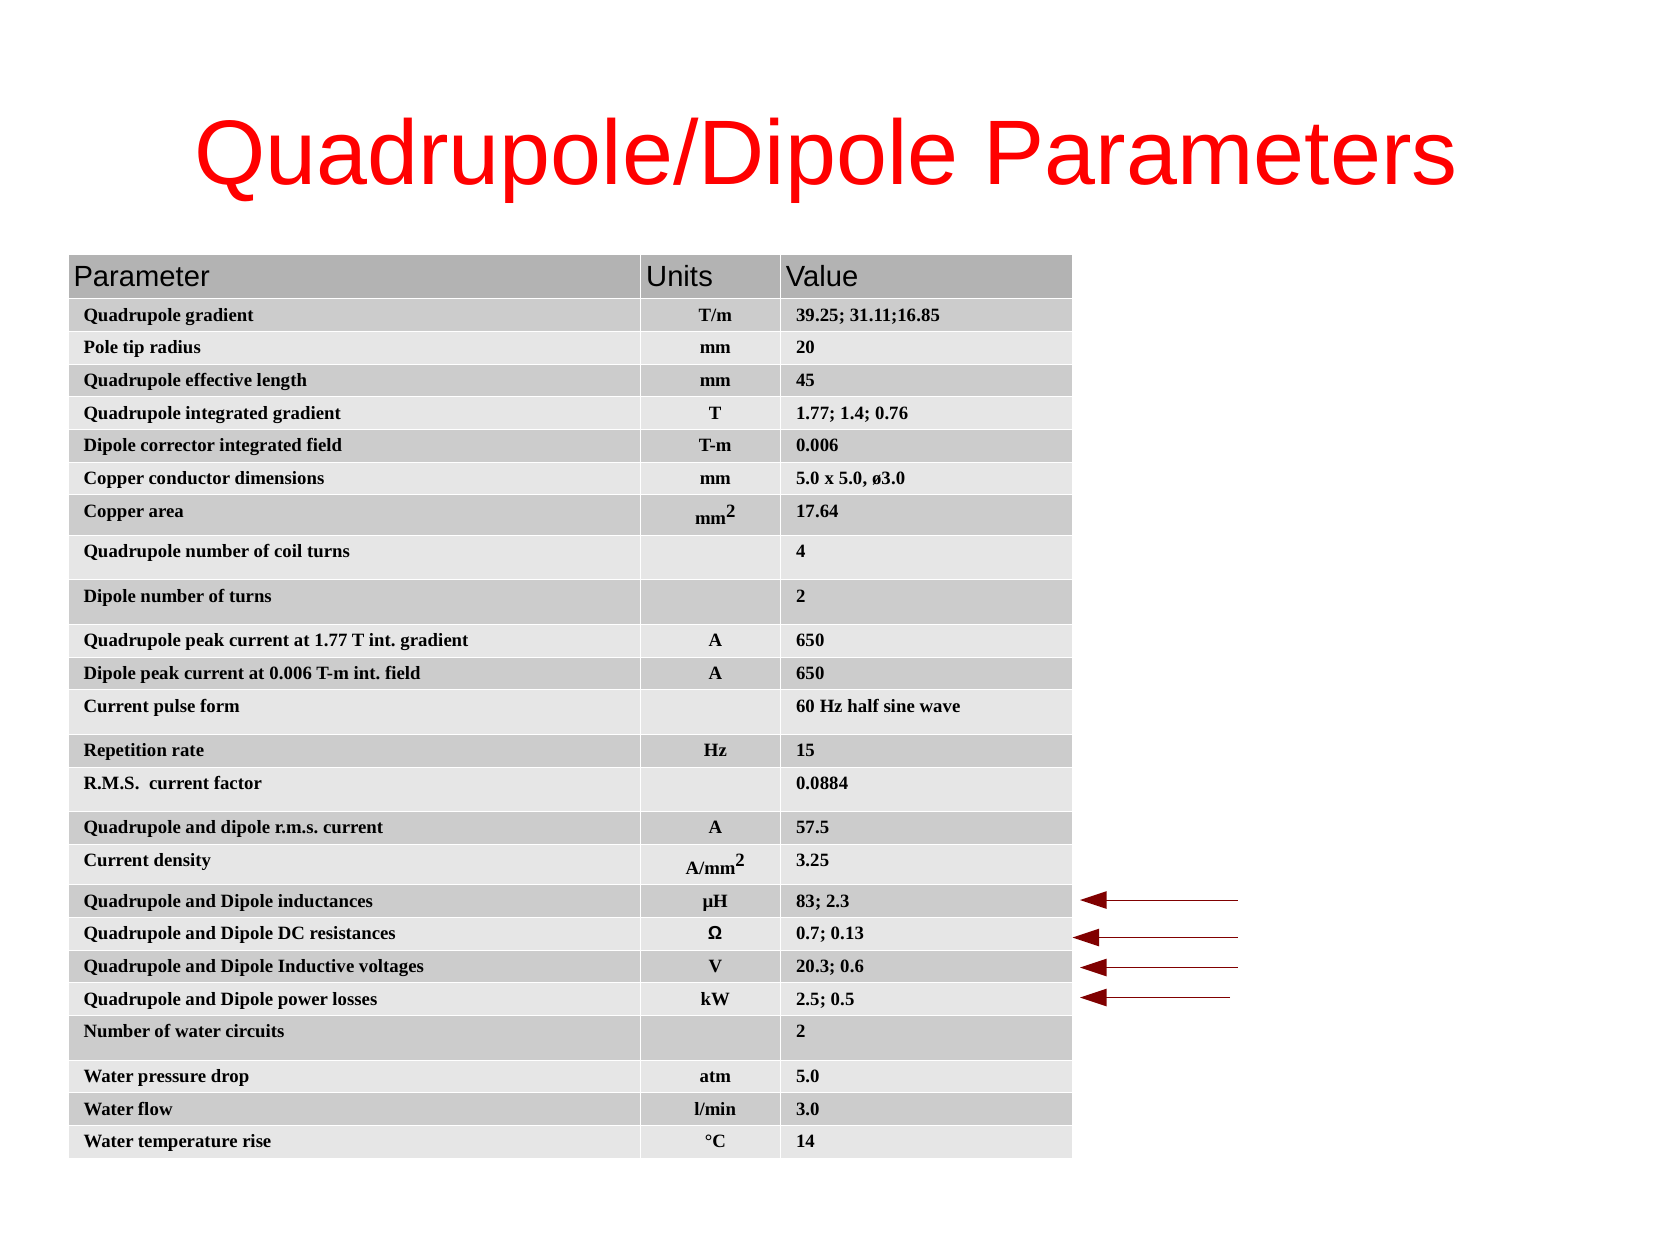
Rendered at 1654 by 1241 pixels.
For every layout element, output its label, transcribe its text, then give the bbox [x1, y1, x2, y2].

table_cell 20.3; 0.6 [781, 951, 1072, 982]
table_cell 14 [781, 1126, 1072, 1158]
table_cell Hz [641, 735, 780, 767]
table_cell kW [641, 983, 780, 1015]
table_cell [641, 690, 780, 734]
table_cell 3.0 [781, 1093, 1072, 1125]
table_cell 2 [781, 1016, 1072, 1060]
table_cell Copper area [69, 495, 640, 535]
table_cell Quadrupole and Dipole inductances [69, 885, 640, 917]
table_cell 57.5 [781, 812, 1072, 844]
table_cell T [641, 397, 780, 429]
table_cell Ω [641, 918, 780, 950]
table_cell [641, 768, 780, 811]
table_cell Copper conductor dimensions [69, 463, 640, 494]
table_cell Quadrupole gradient [69, 299, 640, 331]
table_cell T-m [641, 430, 780, 462]
table_cell 1.77; 1.4; 0.76 [781, 397, 1072, 429]
table_cell mm [641, 463, 780, 494]
table_cell 0.006 [781, 430, 1072, 462]
table_cell [641, 580, 780, 624]
table_cell A [641, 658, 780, 689]
table_cell atm [641, 1061, 780, 1092]
table_cell Water pressure drop [69, 1061, 640, 1092]
table_cell mm2 [641, 495, 780, 535]
table_cell 0.7; 0.13 [781, 918, 1072, 950]
table_cell Quadrupole and Dipole power losses [69, 983, 640, 1015]
table_cell Current pulse form [69, 690, 640, 734]
table_cell 20 [781, 332, 1072, 364]
table_cell l/min [641, 1093, 780, 1125]
table_cell T/m [641, 299, 780, 331]
table_cell 83; 2.3 [781, 885, 1072, 917]
table_cell Quadrupole and dipole r.m.s. current [69, 812, 640, 844]
table_cell V [641, 951, 780, 982]
table_cell 60 Hz half sine wave [781, 690, 1072, 734]
table_cell R.M.S. current factor [69, 768, 640, 811]
table_cell mm [641, 365, 780, 396]
table_cell A [641, 625, 780, 657]
table_cell Quadrupole integrated gradient [69, 397, 640, 429]
table_cell A [641, 812, 780, 844]
table_cell 45 [781, 365, 1072, 396]
table_cell °C [641, 1126, 780, 1158]
table_cell [641, 1016, 780, 1060]
table_cell 15 [781, 735, 1072, 767]
table_cell [641, 536, 780, 579]
title Quadrupole/Dipole Parameters [82, 56, 1571, 250]
table_cell Dipole corrector integrated field [69, 430, 640, 462]
table_cell Dipole peak current at 0.006 T-m int. field [69, 658, 640, 689]
table_cell Quadrupole and Dipole DC resistances [69, 918, 640, 950]
table_cell µH [641, 885, 780, 917]
table_cell 2.5; 0.5 [781, 983, 1072, 1015]
table_cell Quadrupole peak current at 1.77 T int. gradient [69, 625, 640, 657]
table_cell 39.25; 31.11;16.85 [781, 299, 1072, 331]
table_header Parameter [69, 255, 640, 298]
table_cell mm [641, 332, 780, 364]
table_cell Water flow [69, 1093, 640, 1125]
table_cell 3.25 [781, 845, 1072, 884]
table_cell Dipole number of turns [69, 580, 640, 624]
table_cell Number of water circuits [69, 1016, 640, 1060]
table_cell 650 [781, 658, 1072, 689]
table_cell Repetition rate [69, 735, 640, 767]
table_cell 4 [781, 536, 1072, 579]
table_cell Quadrupole number of coil turns [69, 536, 640, 579]
table_cell Quadrupole and Dipole Inductive voltages [69, 951, 640, 982]
table_cell 650 [781, 625, 1072, 657]
table_cell Pole tip radius [69, 332, 640, 364]
table_header Units [641, 255, 780, 298]
table_cell 17.64 [781, 495, 1072, 535]
table_cell Current density [69, 845, 640, 884]
table_cell 2 [781, 580, 1072, 624]
table_header Value [781, 255, 1072, 298]
table_cell 5.0 [781, 1061, 1072, 1092]
table_cell Quadrupole effective length [69, 365, 640, 396]
table_cell Water temperature rise [69, 1126, 640, 1158]
table_cell 5.0 x 5.0, ø3.0 [781, 463, 1072, 494]
table_cell 0.0884 [781, 768, 1072, 811]
table_cell A/mm2 [641, 845, 780, 884]
